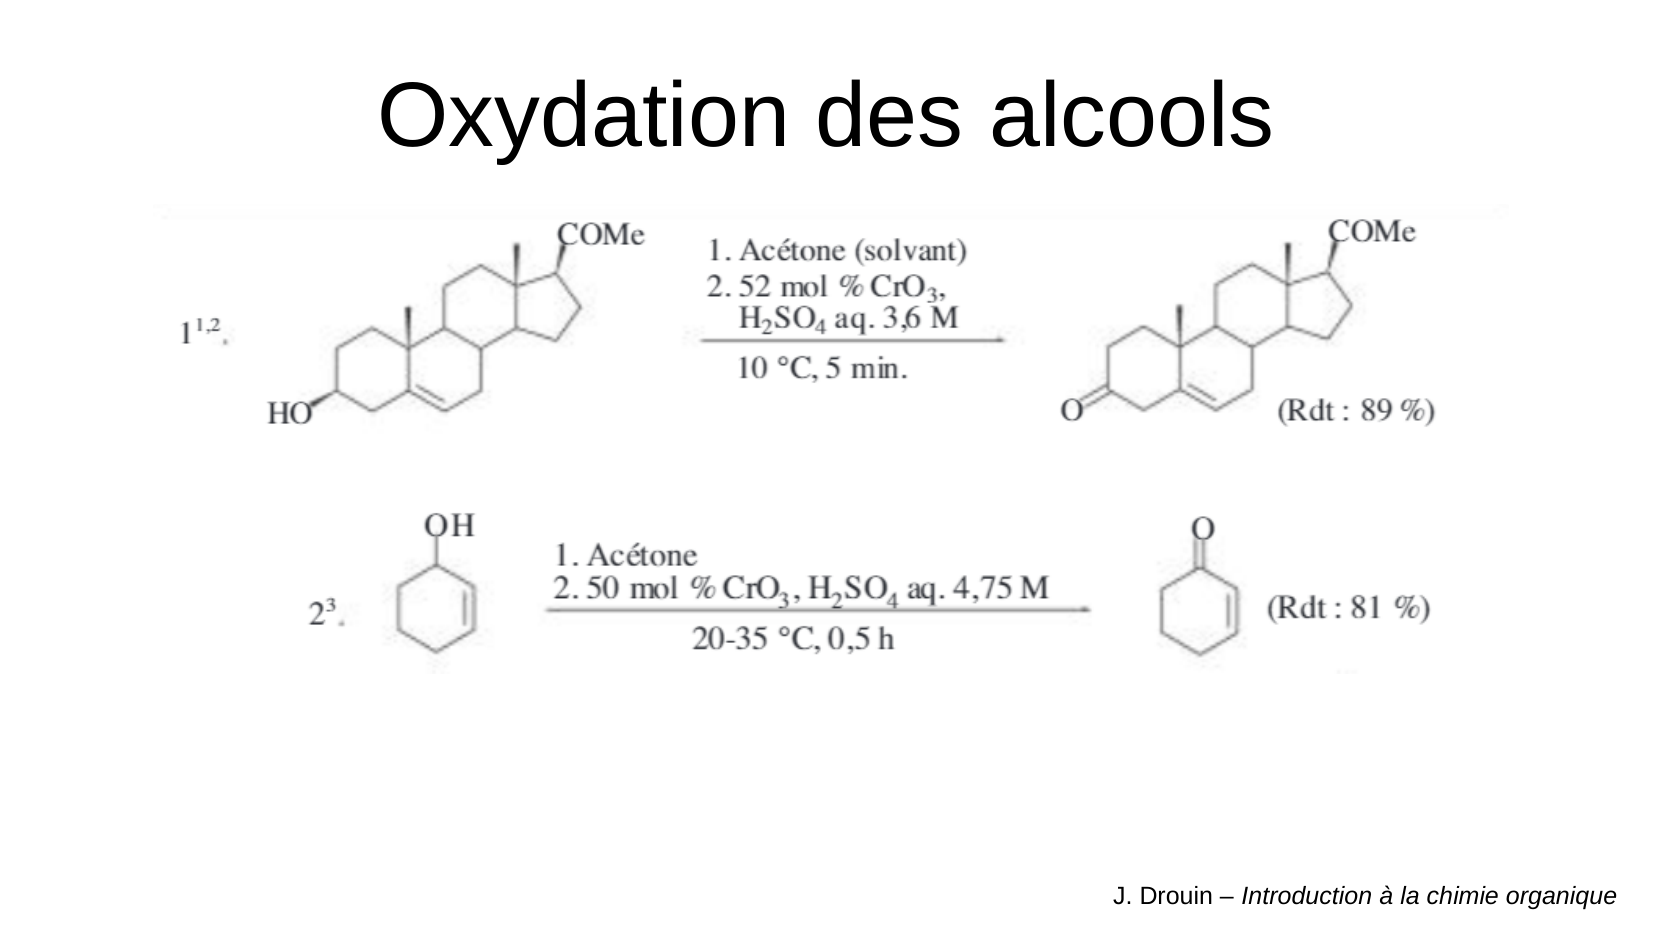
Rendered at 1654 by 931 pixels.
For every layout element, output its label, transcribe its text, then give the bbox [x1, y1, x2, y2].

title Oxydation des alcools [82, 37, 1571, 193]
picture [259, 507, 1493, 674]
text_box J. Drouin – Introduction à la chimie organique [1098, 874, 1654, 917]
picture [153, 204, 1509, 449]
